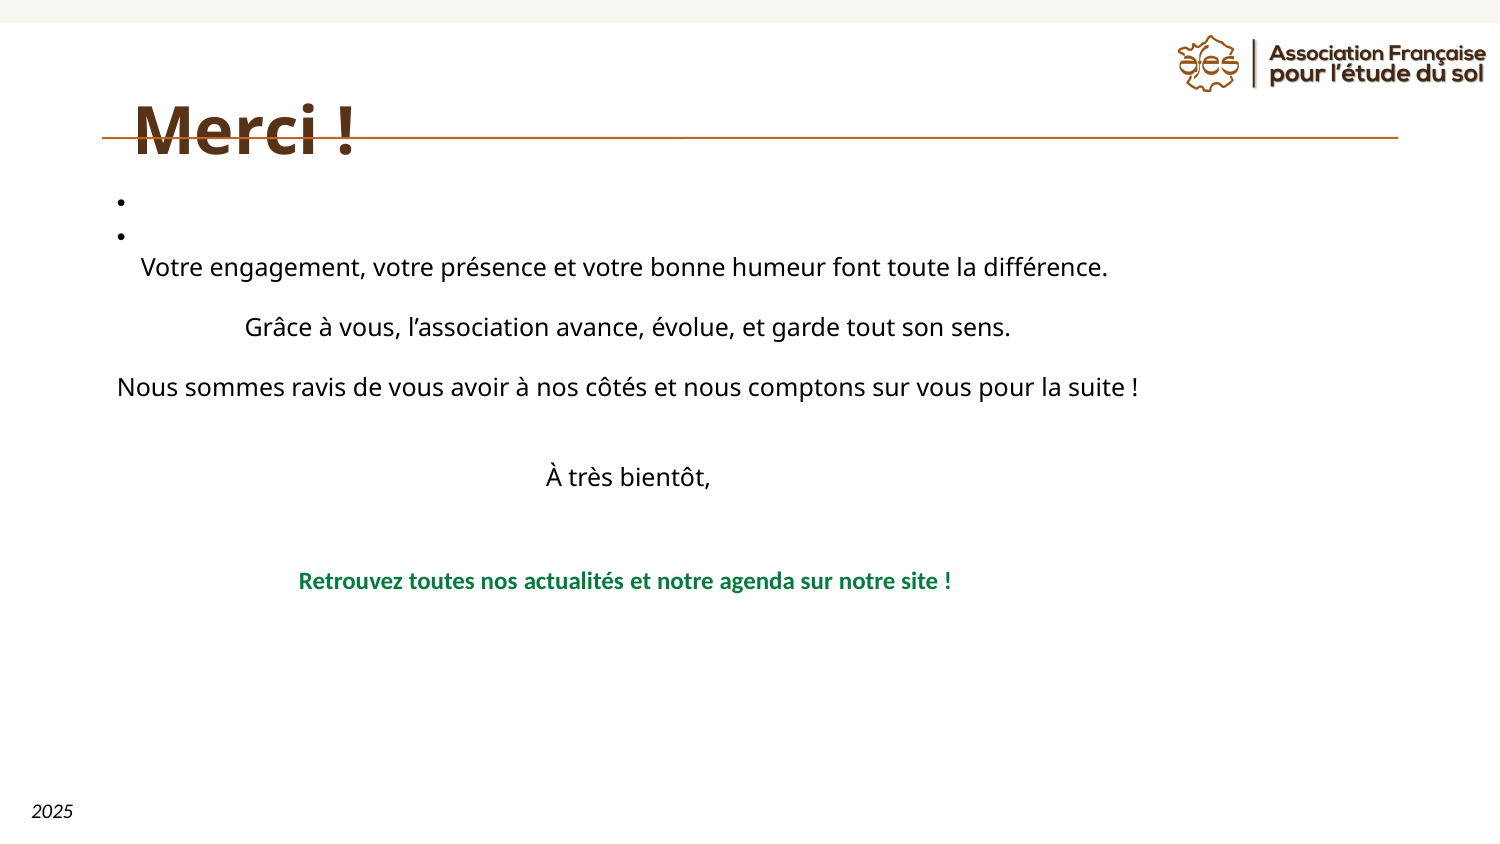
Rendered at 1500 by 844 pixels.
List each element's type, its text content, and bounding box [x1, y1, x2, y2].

text_box Votre engagement, votre présence et votre bonne humeur font toute la différence. Grâce à vous, l’association avance, évolue, et garde tout son sens. Nous sommes ravis de vous avoir à nos côtés et nous comptons sur vous pour la suite ! À très bientôt, Retrouvez toutes nos actualités et notre agenda sur notre site ! [102, 180, 1428, 671]
text_box 2025 [16, 786, 766, 830]
picture [1178, 34, 1500, 106]
title Merci ! [89, 23, 1355, 118]
text_box Catégorie 1 [1173, 46, 1178, 95]
